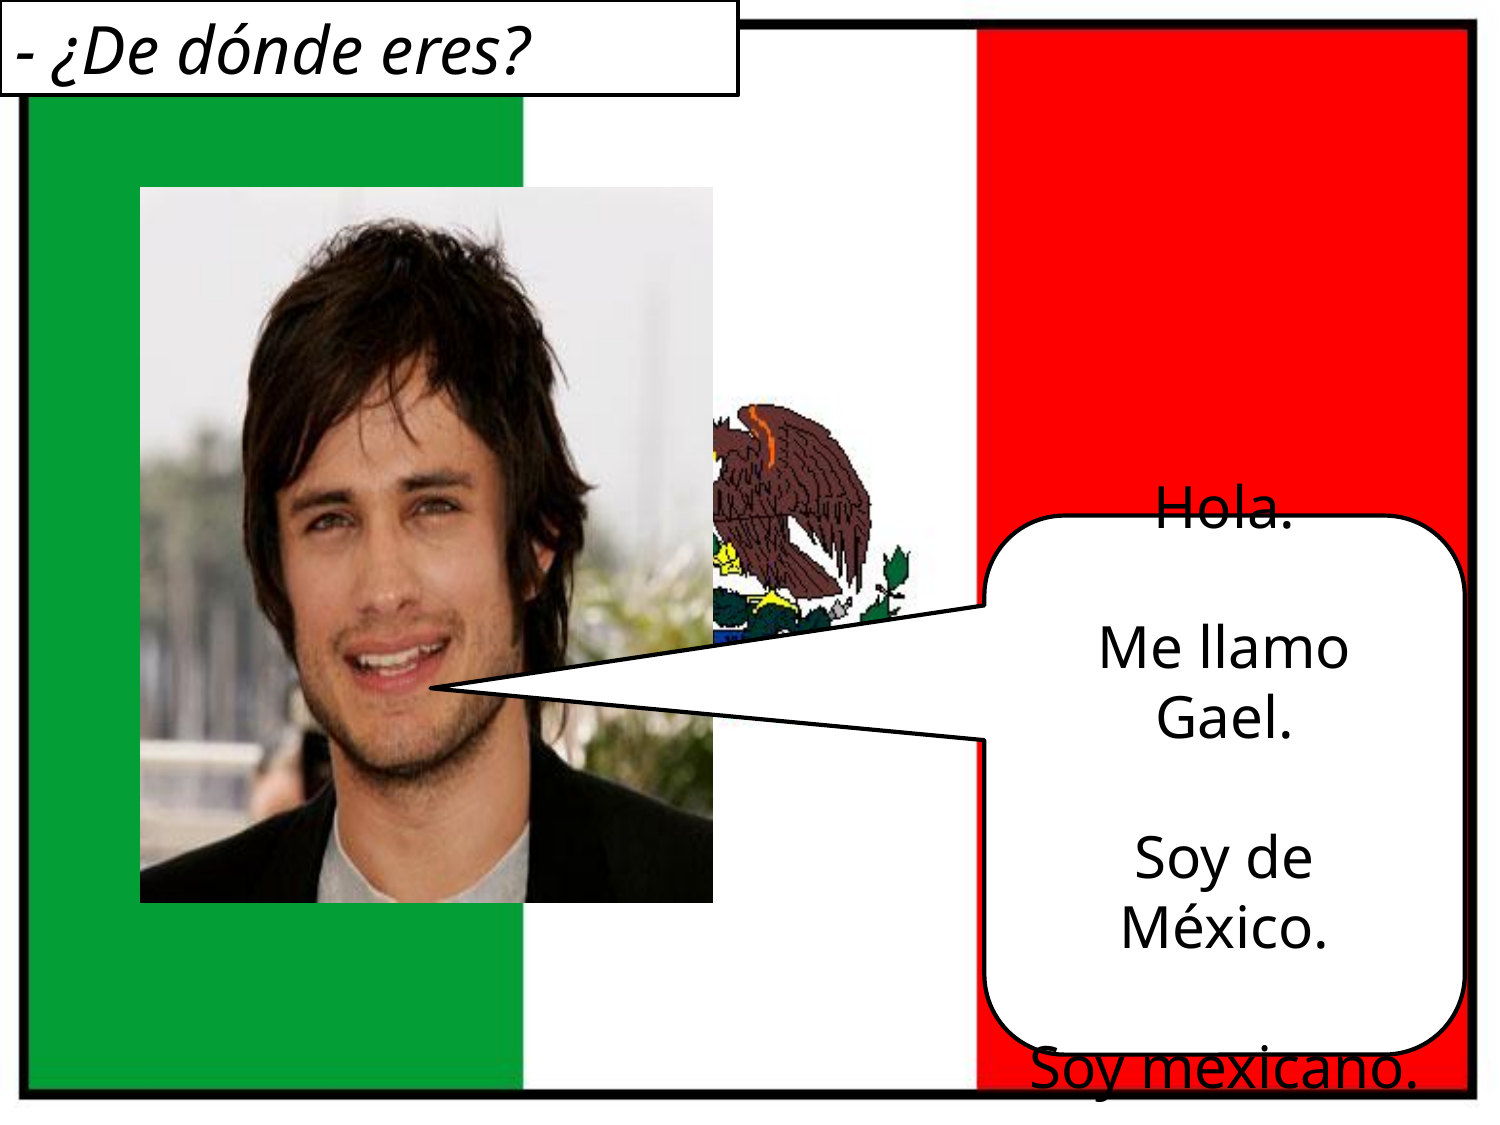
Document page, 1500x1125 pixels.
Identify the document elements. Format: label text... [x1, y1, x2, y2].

picture [0, 0, 1500, 1125]
text_box Hola. Me llamo Gael. Soy de México. Soy mexicano. [430, 515, 1465, 1055]
text_box - ¿De dónde eres? [0, 0, 739, 95]
